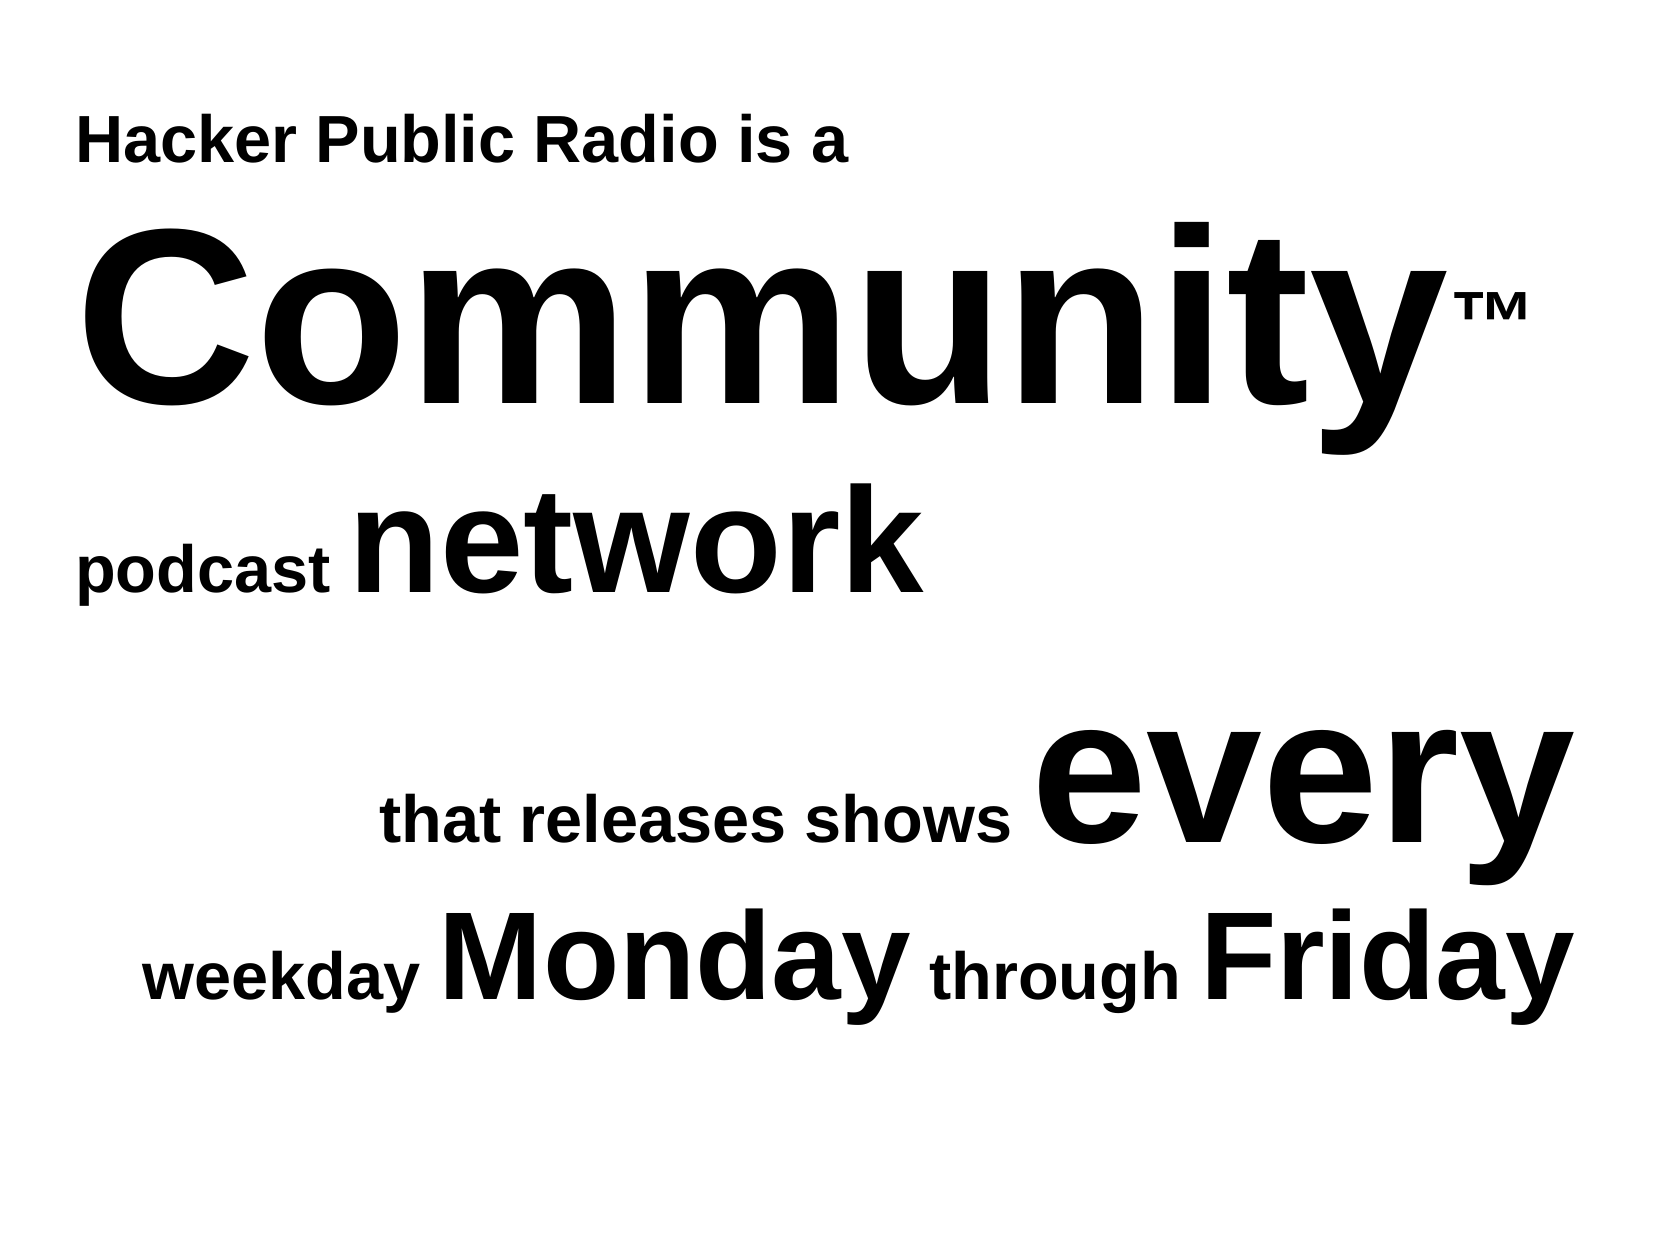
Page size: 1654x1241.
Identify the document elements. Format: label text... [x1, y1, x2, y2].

list Hacker Public Radio is a Community™ podcast network that releases shows every weekday Monday through Friday [75, 102, 1576, 1174]
